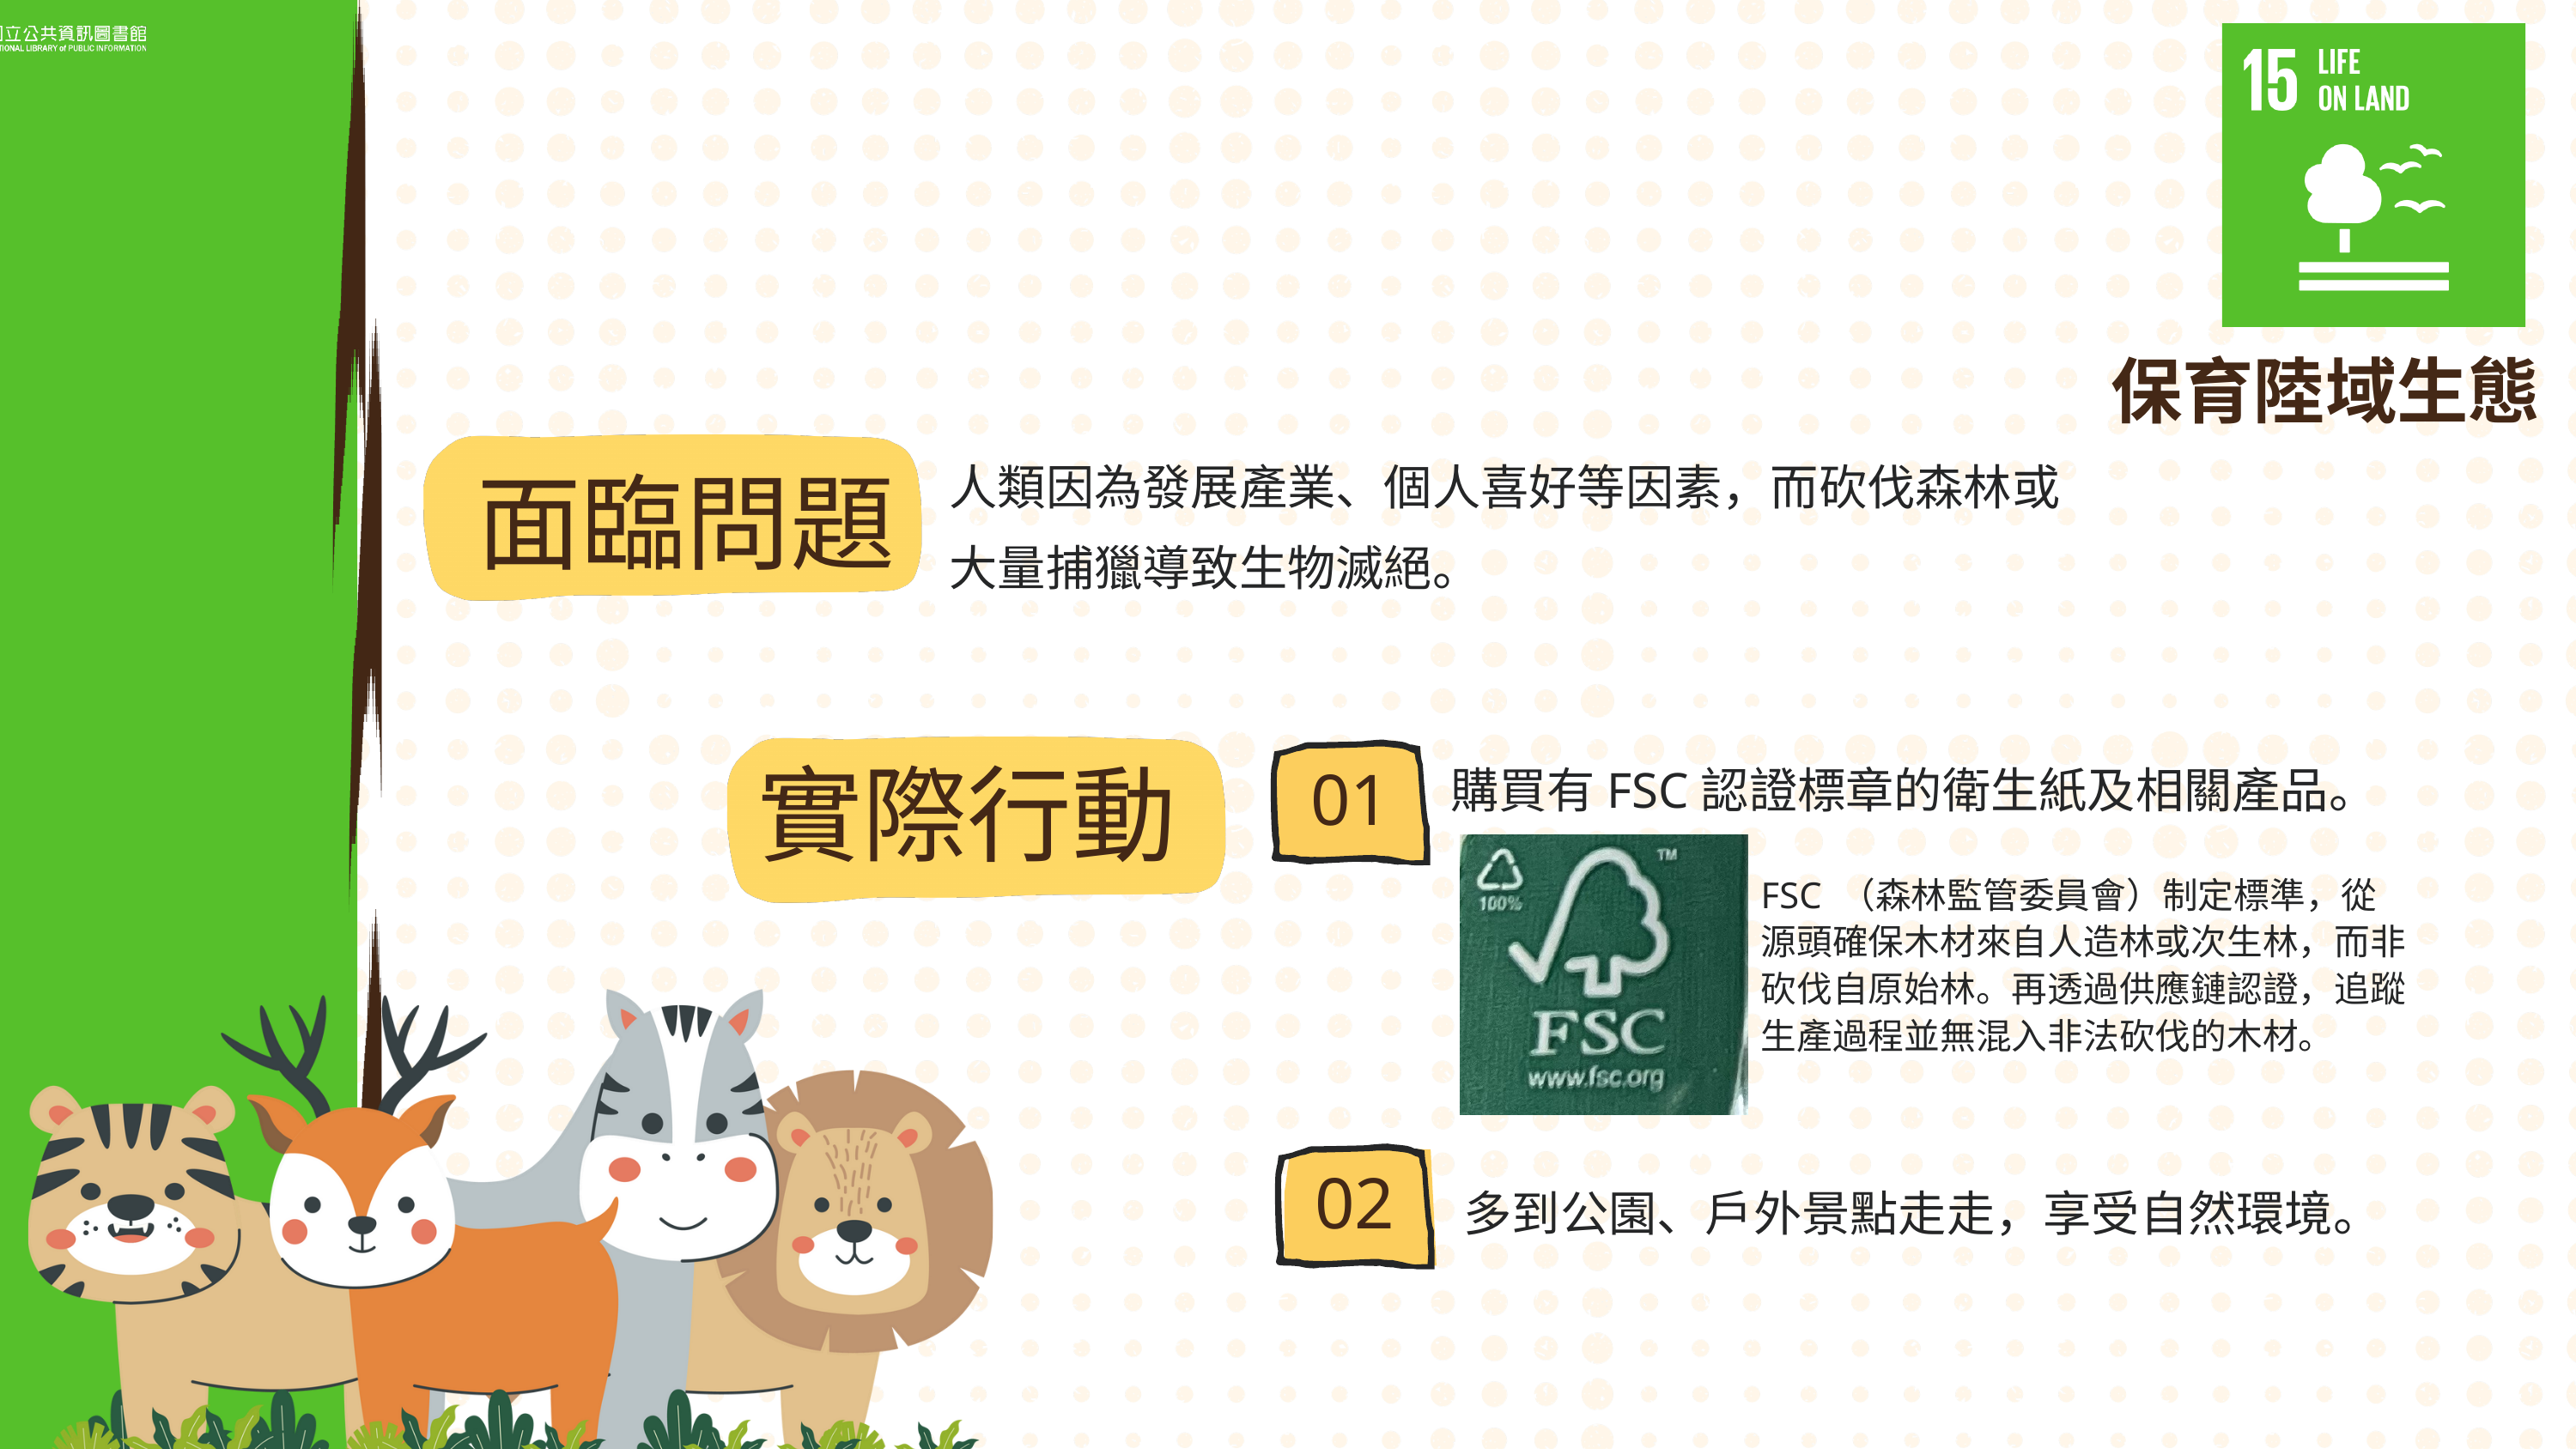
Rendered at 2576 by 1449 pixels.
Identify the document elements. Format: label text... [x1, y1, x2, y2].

text_box [1794, 421, 2576, 718]
text_box 人類因為發展產業、個人喜好等因素，而砍伐森林或大量捕獵導致生物滅絕。 [949, 434, 2075, 585]
text_box 購買有FSC認證標章的衛生紙及相關產品。 [1450, 750, 2413, 816]
picture [1460, 834, 1752, 1115]
text_box FSC （森林監管委員會）制定標準，從源頭確保木材來自人造林或次生林，而非砍伐自原始林。再透過供應鏈認證，追蹤生產過程並無混入非法砍伐的木材。 [1760, 868, 2413, 1050]
text_box [1794, 731, 2576, 1449]
text_box 01 [1288, 766, 1431, 845]
text_box 實際行動 [757, 765, 1288, 886]
text_box 保育陸域生態 [1789, 311, 2576, 421]
text_box [1794, 0, 2576, 327]
text_box 02 [1275, 1170, 1435, 1249]
text_box [0, 0, 1767, 1449]
picture [0, 15, 152, 56]
text_box 面臨問題 [477, 473, 1089, 585]
text_box 多到公園、戶外景點走走，享受自然環境。 [1463, 1173, 2413, 1240]
